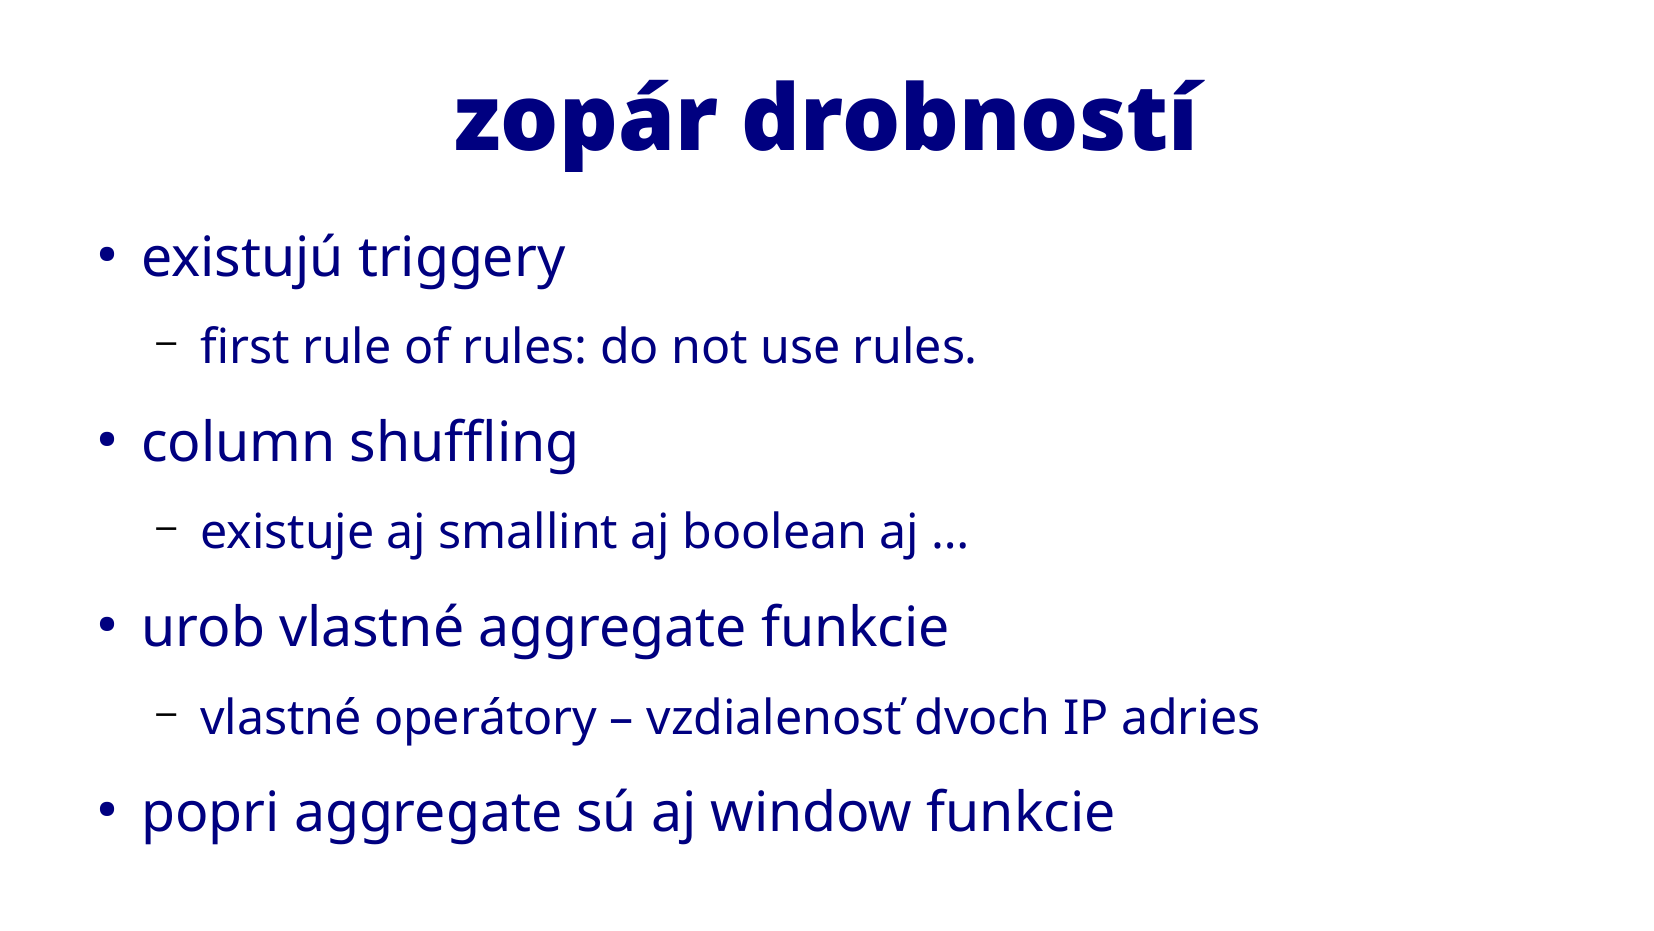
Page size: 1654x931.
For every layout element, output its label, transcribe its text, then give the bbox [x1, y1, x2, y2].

title zopár drobností [82, 37, 1571, 193]
list existujú triggery first rule of rules: do not use rules. column shuffling existuje aj smallint aj boolean aj … urob vlastné aggregate funkcie vlastné operátory – vzdialenosť dvoch IP adries popri aggregate sú aj window funkcie [82, 217, 1565, 857]
